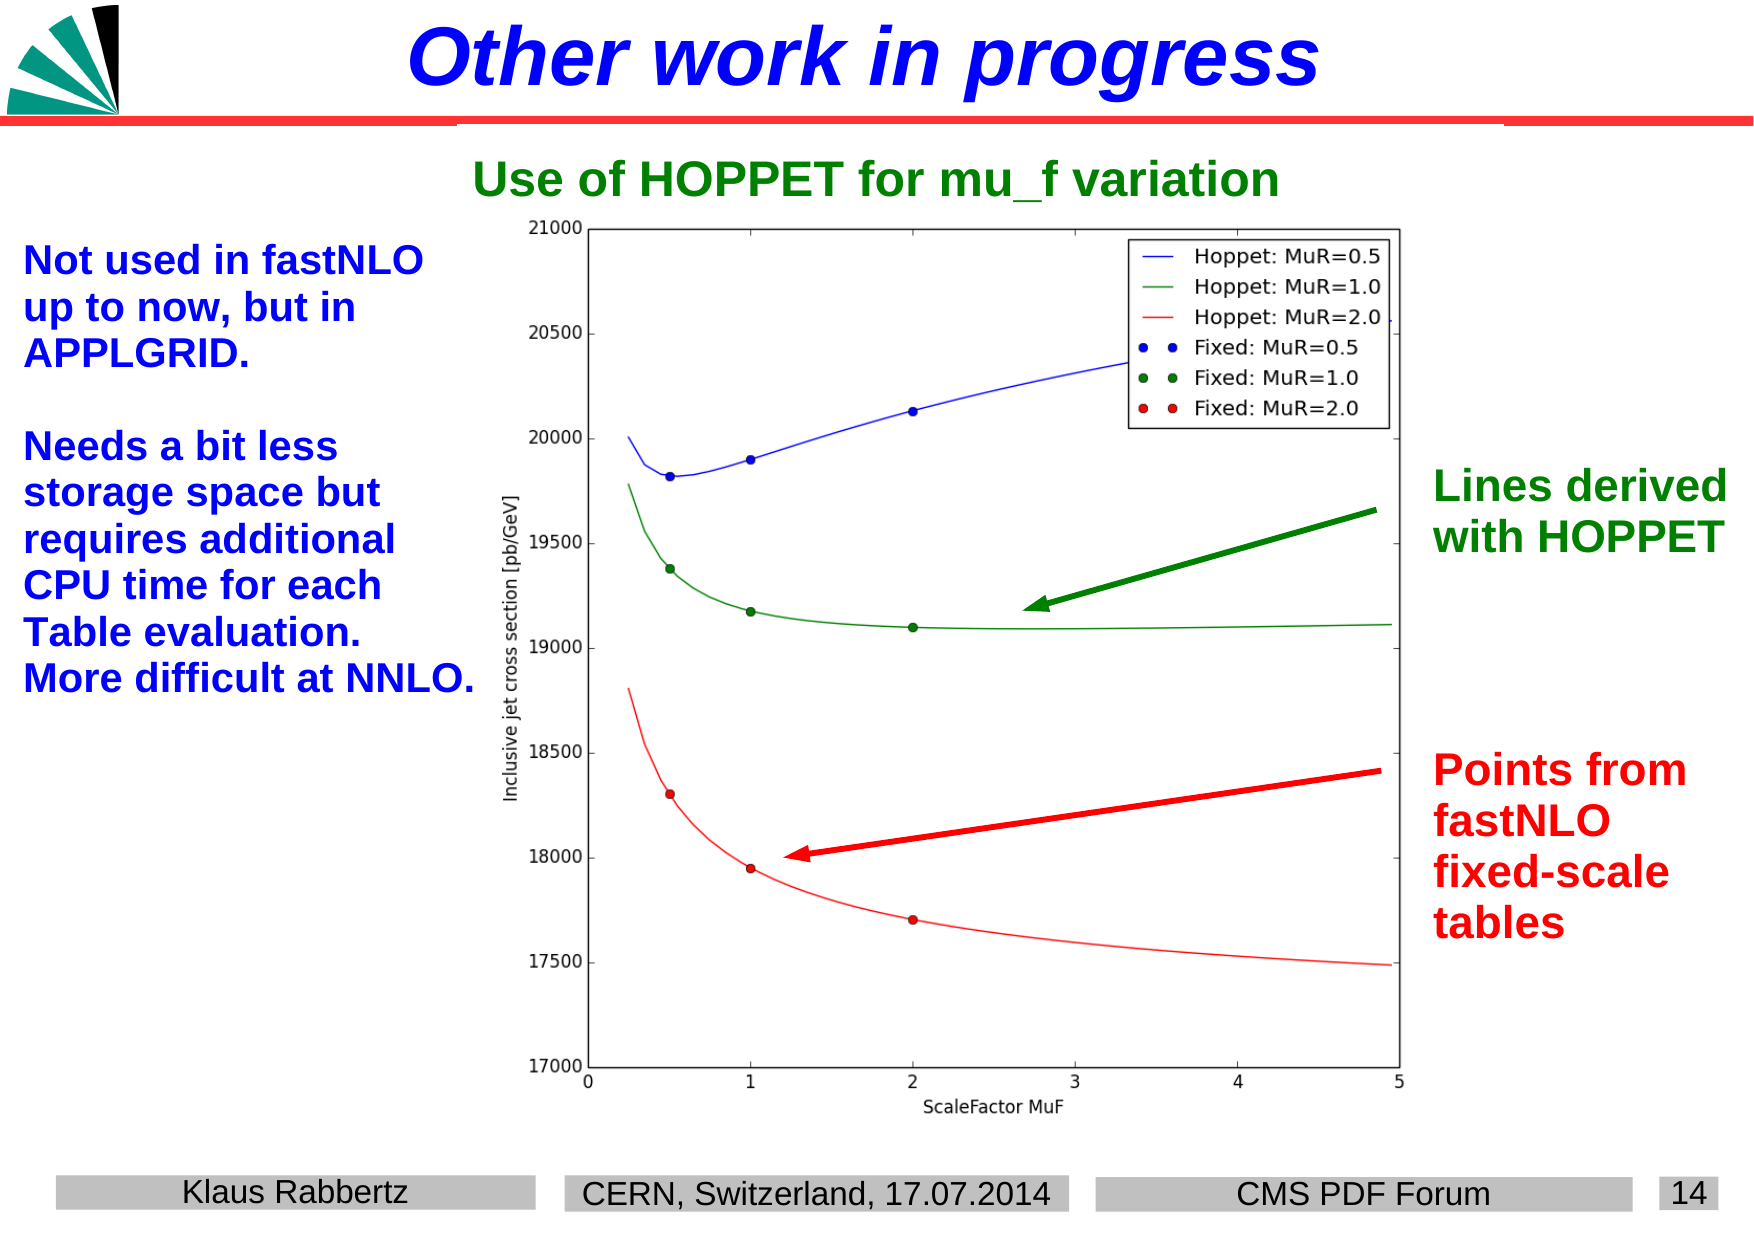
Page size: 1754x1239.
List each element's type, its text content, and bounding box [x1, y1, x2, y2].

text_box Lines derived with HOPPET [1421, 454, 1735, 569]
text_box Not used in fastNLO up to now, but in APPLGRID. Needs a bit less storage space but requires additional CPU time for each Table evaluation. More difficult at NNLO. [11, 230, 499, 708]
title Other work in progress [123, 0, 1606, 114]
text_box Points from fastNLO fixed-scale tables [1421, 737, 1695, 955]
text_box Use of HOPPET for mu_f variation [460, 145, 1294, 213]
picture [457, 124, 1504, 1172]
picture [7, 5, 119, 116]
